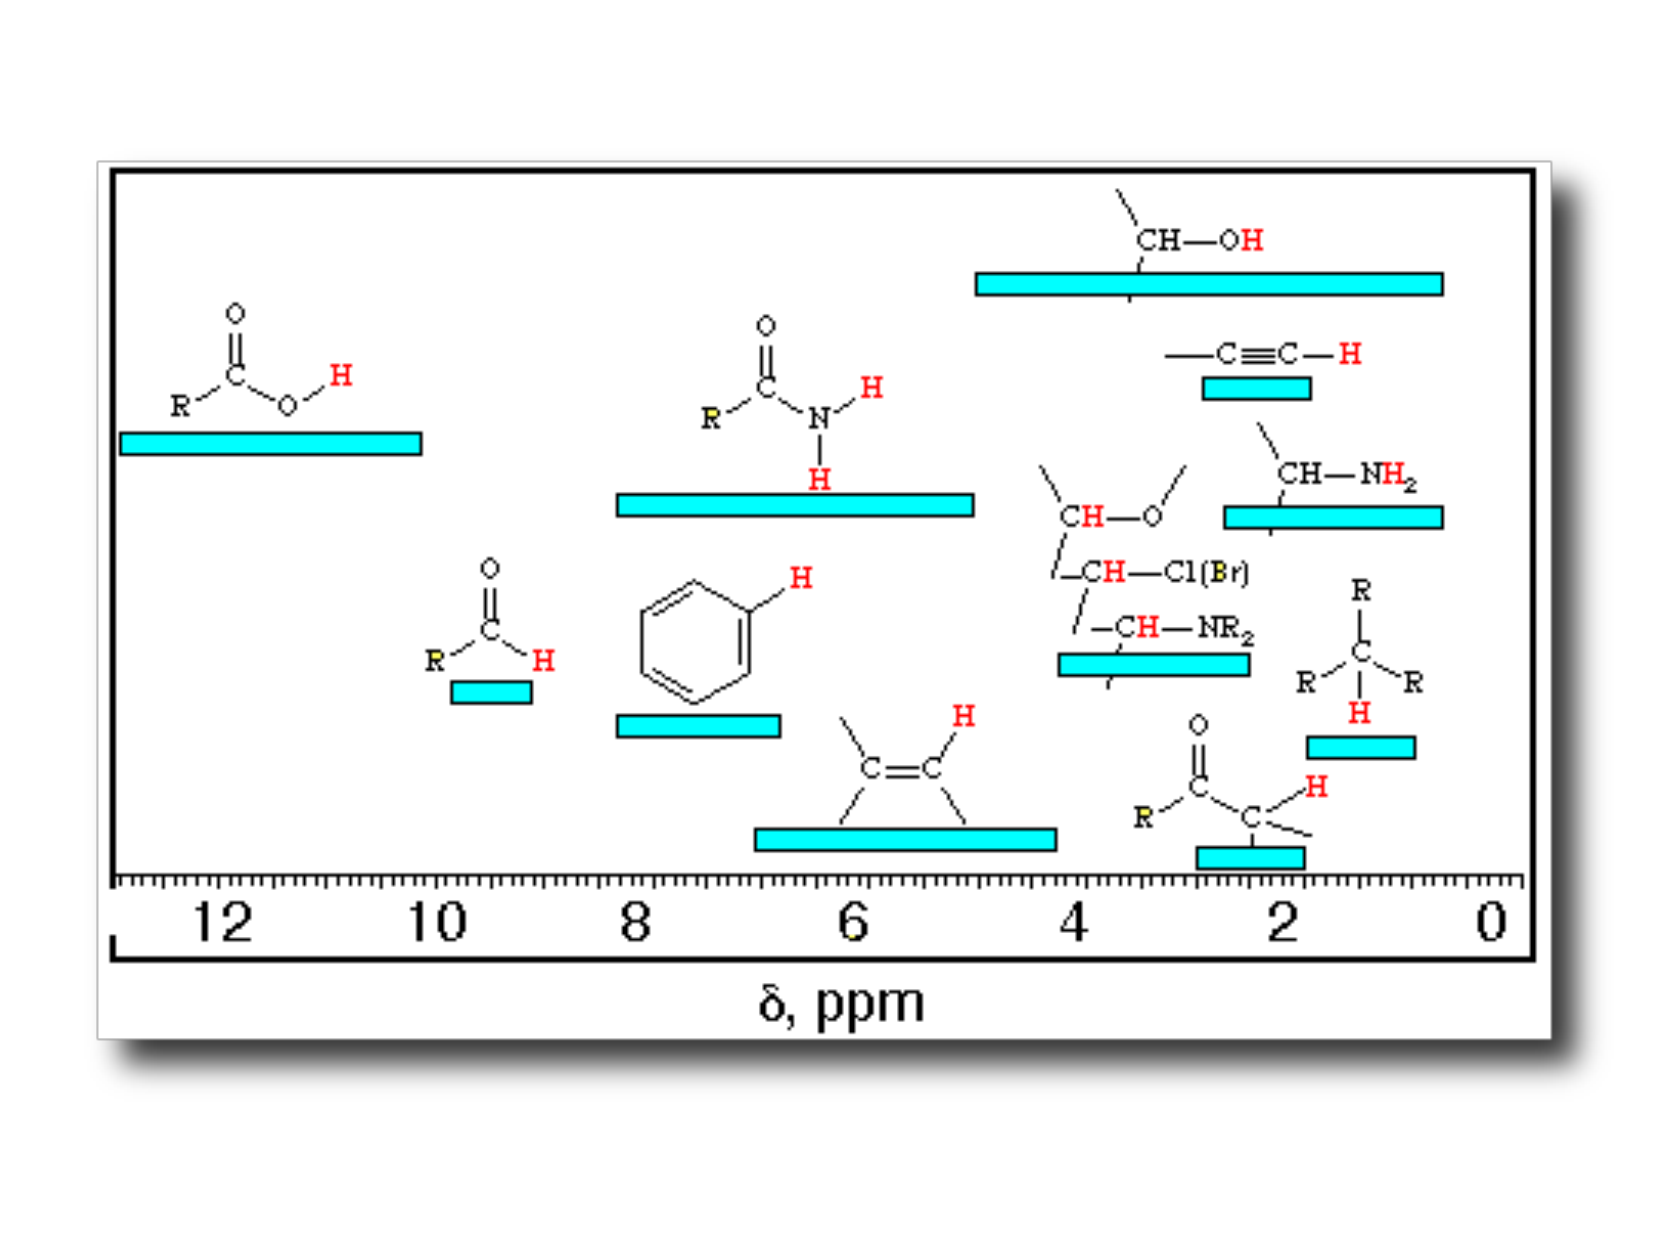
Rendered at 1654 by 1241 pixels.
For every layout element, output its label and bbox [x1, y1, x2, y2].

picture [77, 141, 1623, 1111]
